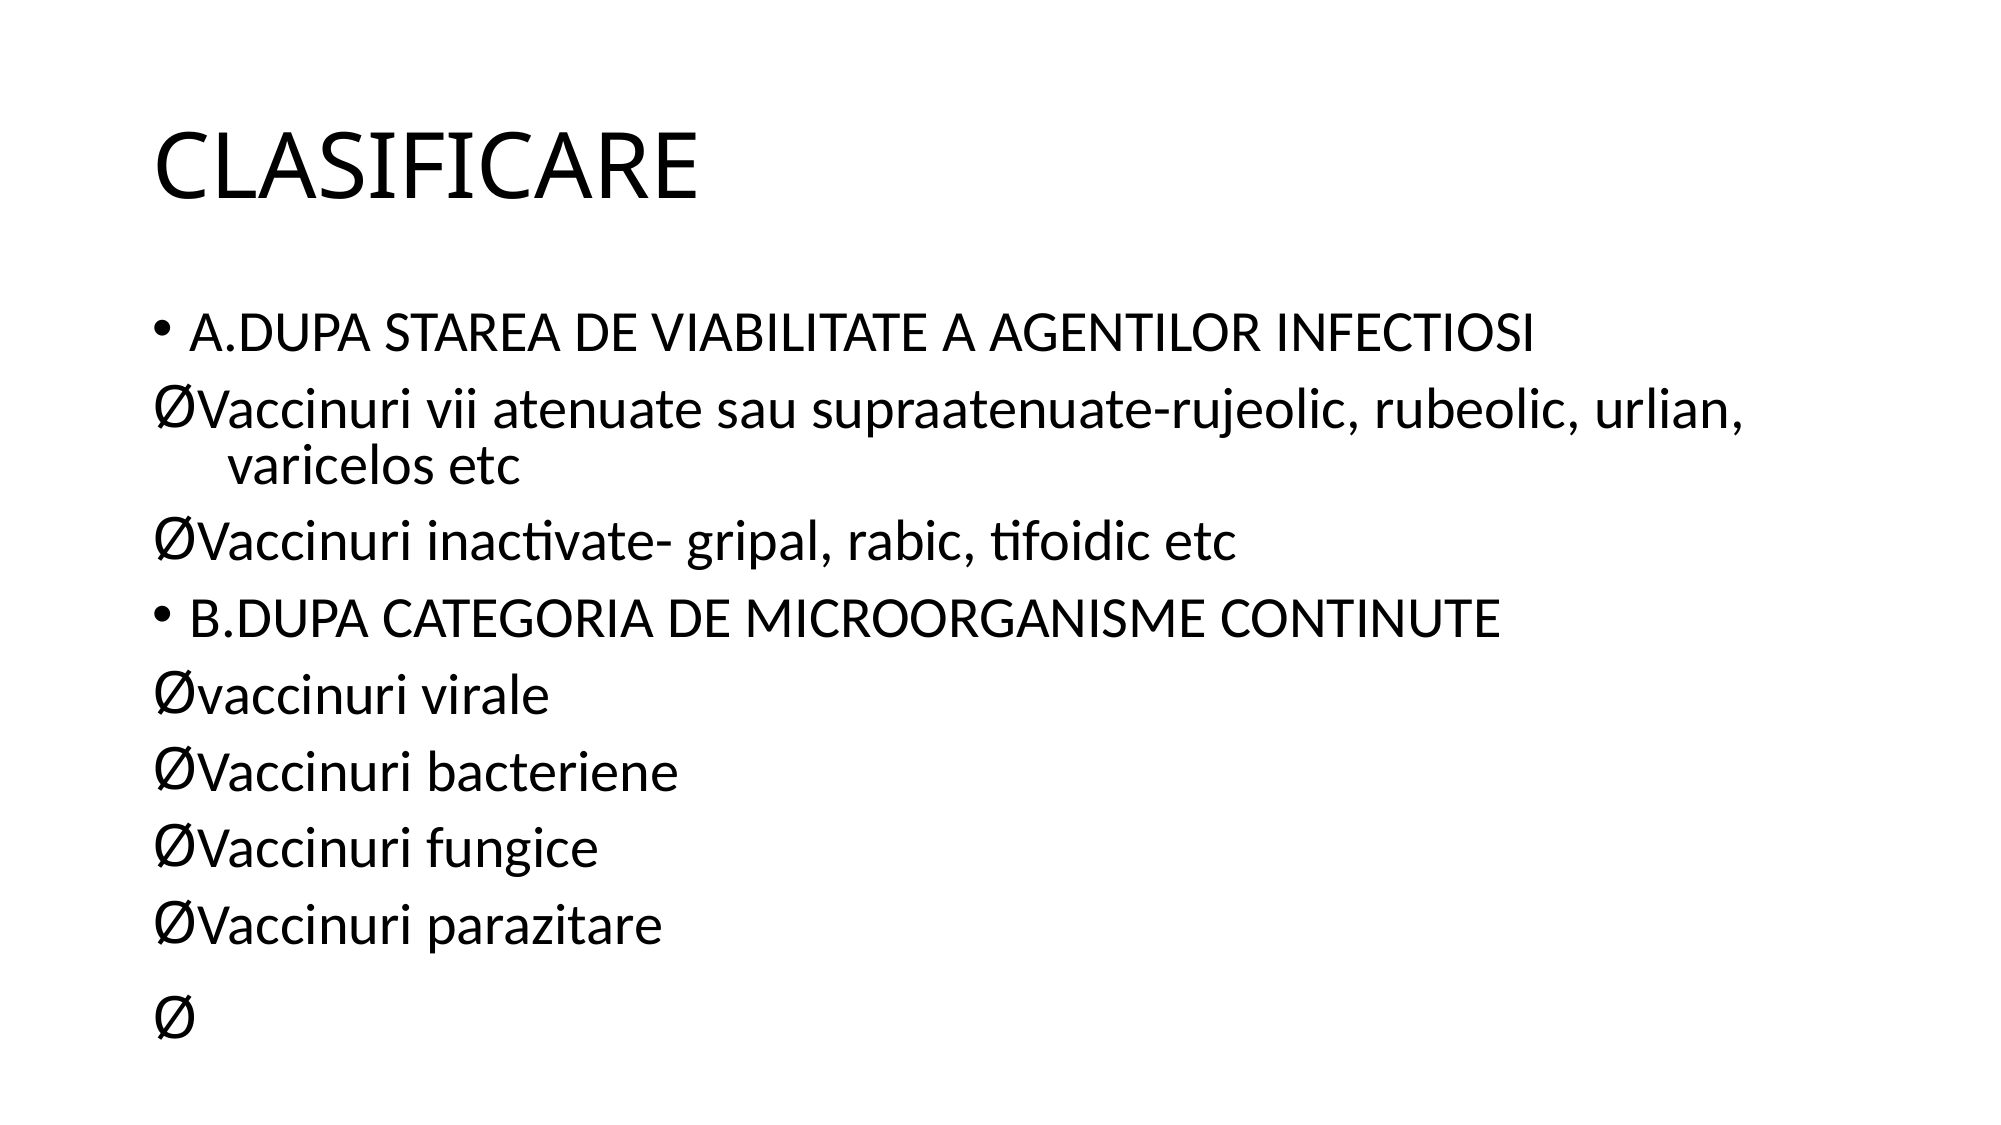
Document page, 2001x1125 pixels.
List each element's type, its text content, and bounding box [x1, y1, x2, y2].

title CLASIFICARE [137, 59, 1863, 278]
list A.DUPA STAREA DE VIABILITATE A AGENTILOR INFECTIOSI Vaccinuri vii atenuate sau supraatenuate-rujeolic, rubeolic, urlian, varicelos etc Vaccinuri inactivate- gripal, rabic, tifoidic etc B.DUPA CATEGORIA DE MICROORGANISME CONTINUTE vaccinuri virale Vaccinuri bacteriene Vaccinuri fungice Vaccinuri parazitare [137, 299, 1863, 1014]
